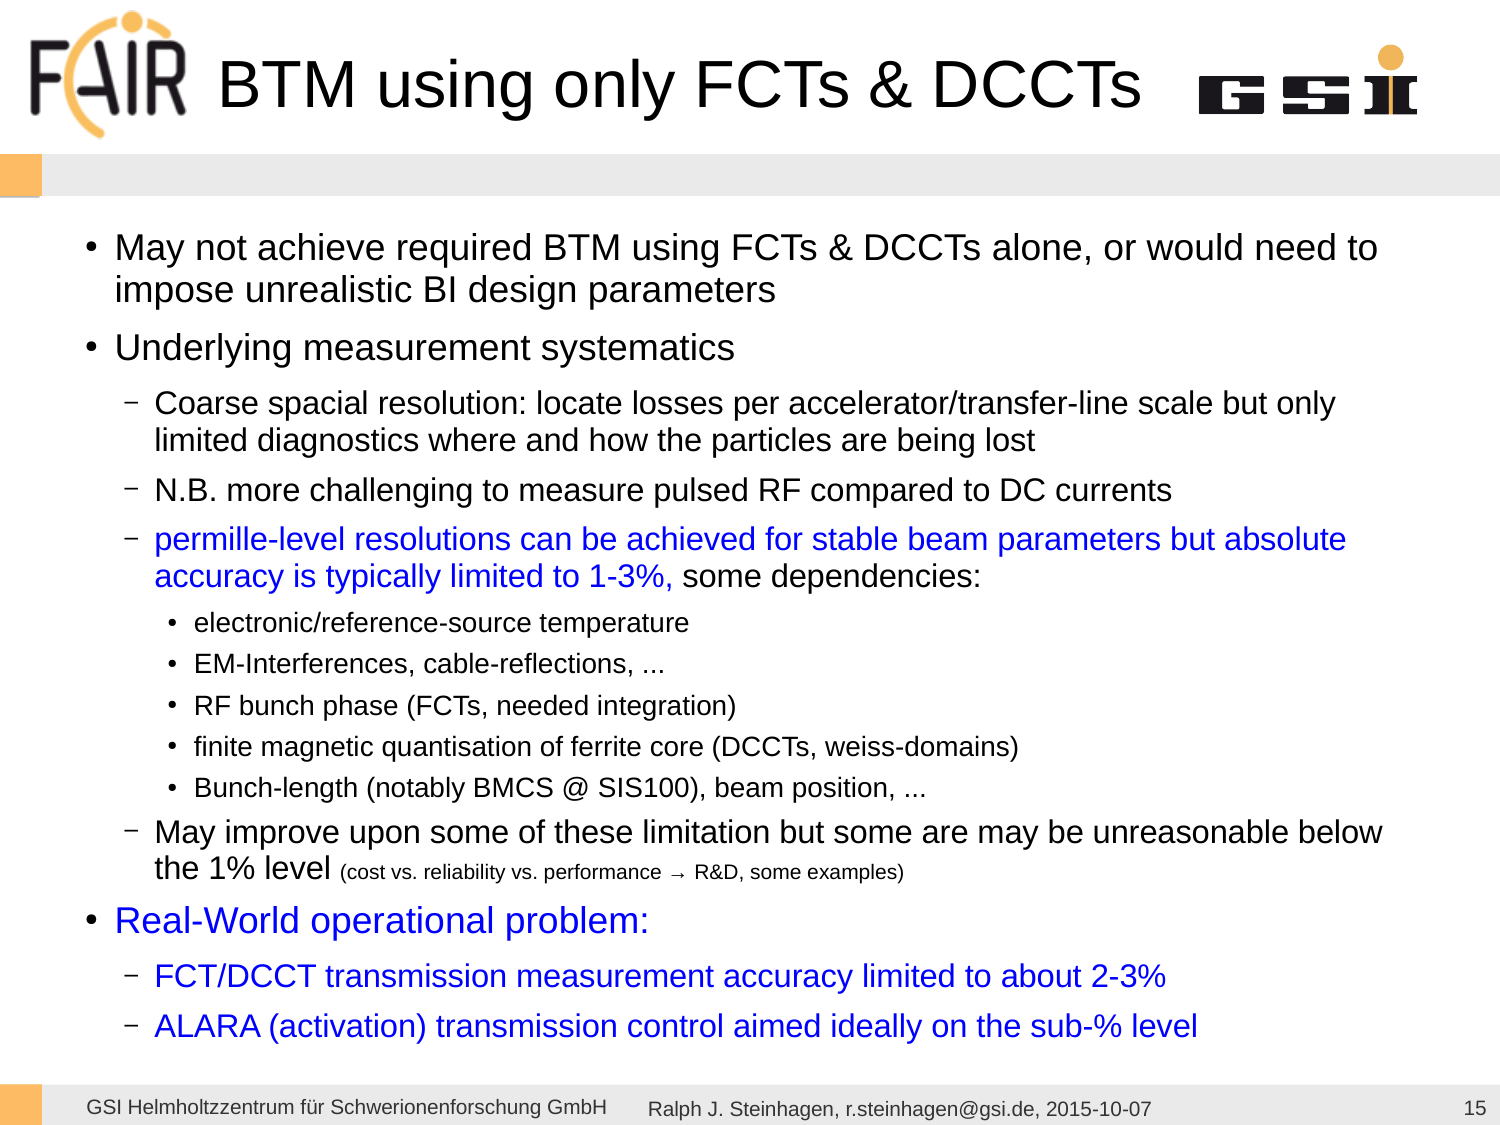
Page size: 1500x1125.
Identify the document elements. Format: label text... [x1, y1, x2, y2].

list May not achieve required BTM using FCTs & DCCTs alone, or would need to impose unrealistic BI design parameters Underlying measurement systematics Coarse spacial resolution: locate losses per accelerator/transfer-line scale but only limited diagnostics where and how the particles are being lost N.B. more challenging to measure pulsed RF compared to DC currents permille-level resolutions can be achieved for stable beam parameters but absolute accuracy is typically limited to 1-3%, some dependencies: electronic/reference-source temperature EM-Interferences, cable-reflections, ... RF bunch phase (FCTs, needed integration) finite magnetic quantisation of ferrite core (DCCTs, weiss-domains) Bunch-length (notably BMCS @ SIS100), beam position, ... May improve upon some of these limitation but some are may be unreasonable below the 1% level (cost vs. reliability vs. performance → R&D, some examples) Real-World operational problem: FCT/DCCT transmission measurement accuracy limited to about 2-3% ALARA (activation) transmission control aimed ideally on the sub-% level [75, 226, 1425, 1050]
title BTM using only FCTs & DCCTs [217, 9, 1151, 159]
picture [1197, 42, 1419, 117]
picture [30, 9, 187, 141]
